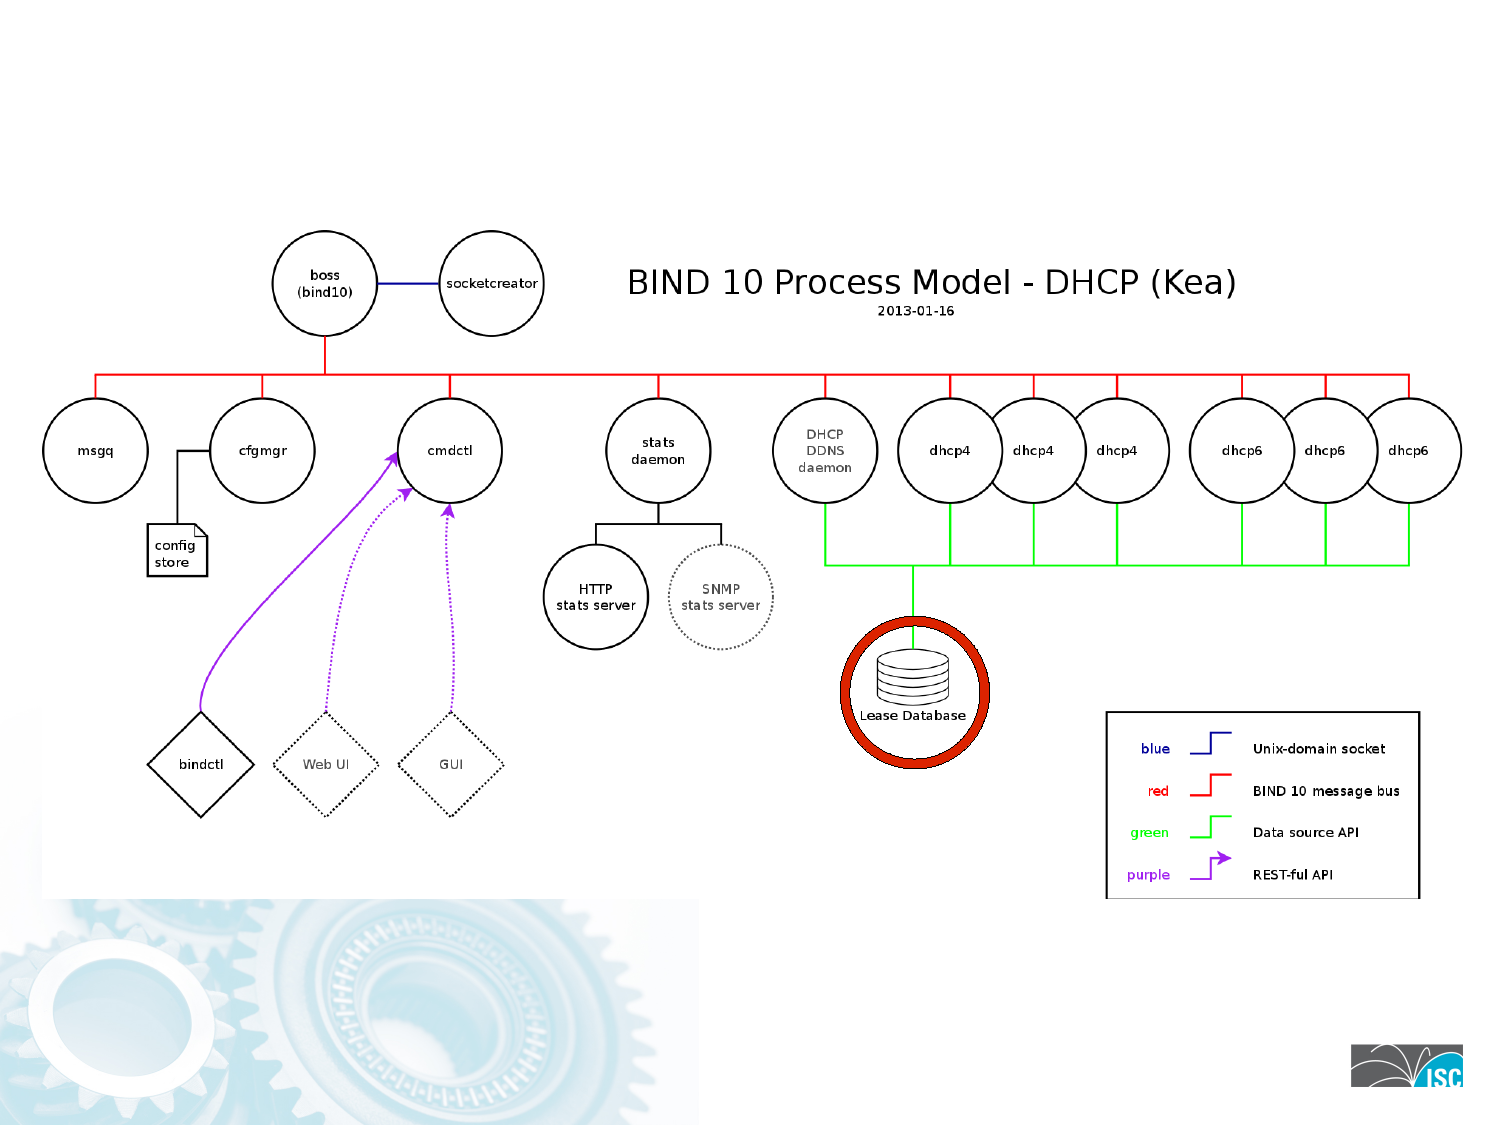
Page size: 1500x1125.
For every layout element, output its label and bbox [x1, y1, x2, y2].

picture [0, 0, 1500, 1125]
text_box [840, 616, 990, 769]
